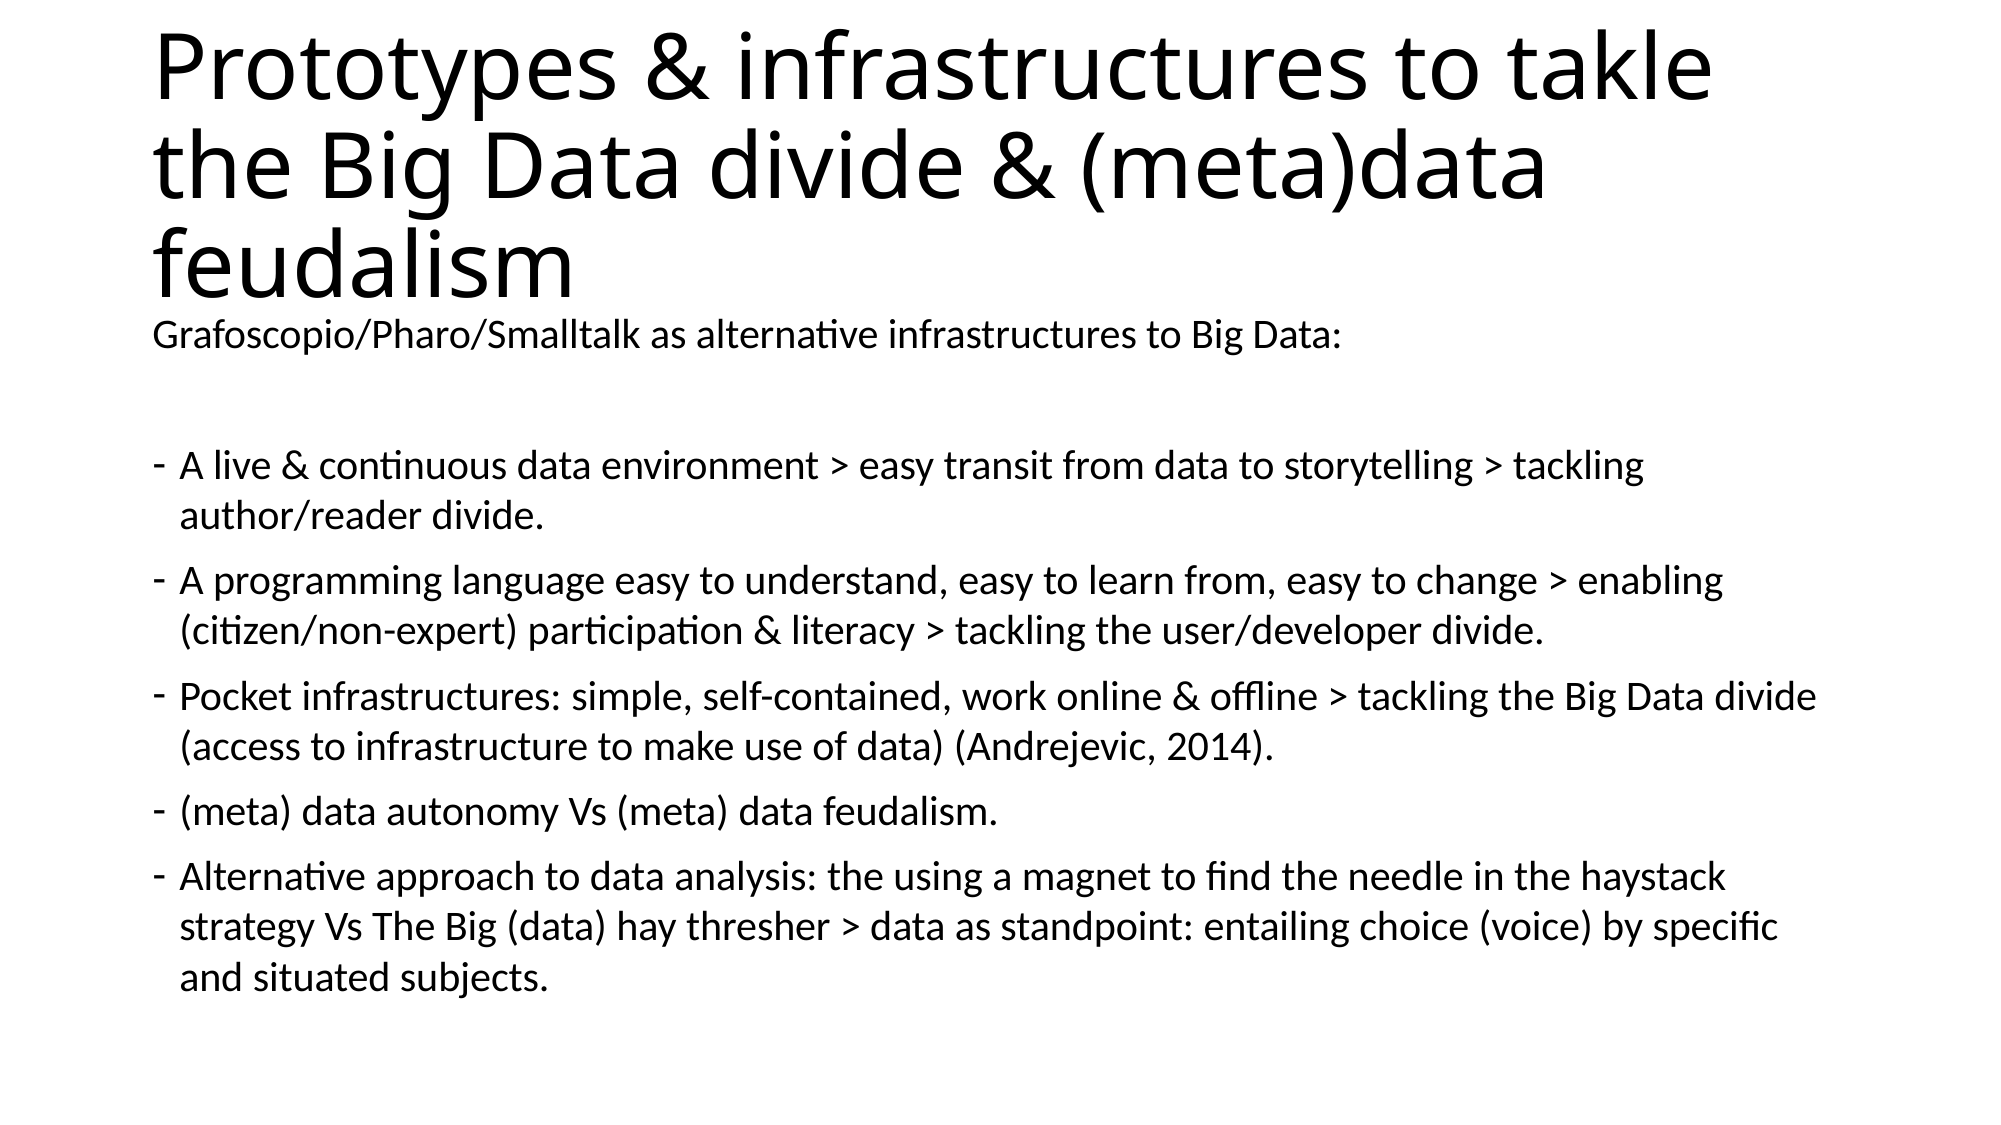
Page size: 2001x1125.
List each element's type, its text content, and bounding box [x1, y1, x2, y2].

list Grafoscopio/Pharo/Smalltalk as alternative infrastructures to Big Data: A live & continuous data environment > easy transit from data to storytelling > tackling author/reader divide. A programming language easy to understand, easy to learn from, easy to change > enabling (citizen/non-expert) participation & literacy > tackling the user/developer divide. Pocket infrastructures: simple, self-contained, work online & offline > tackling the Big Data divide (access to infrastructure to make use of data) (Andrejevic, 2014). (meta) data autonomy Vs (meta) data feudalism. Alternative approach to data analysis: the using a magnet to find the needle in the haystack strategy Vs The Big (data) hay thresher > data as standpoint: entailing choice (voice) by specific and situated subjects. [137, 299, 1863, 1014]
title Prototypes & infrastructures to takle the Big Data divide & (meta)data feudalism [137, 59, 1863, 278]
